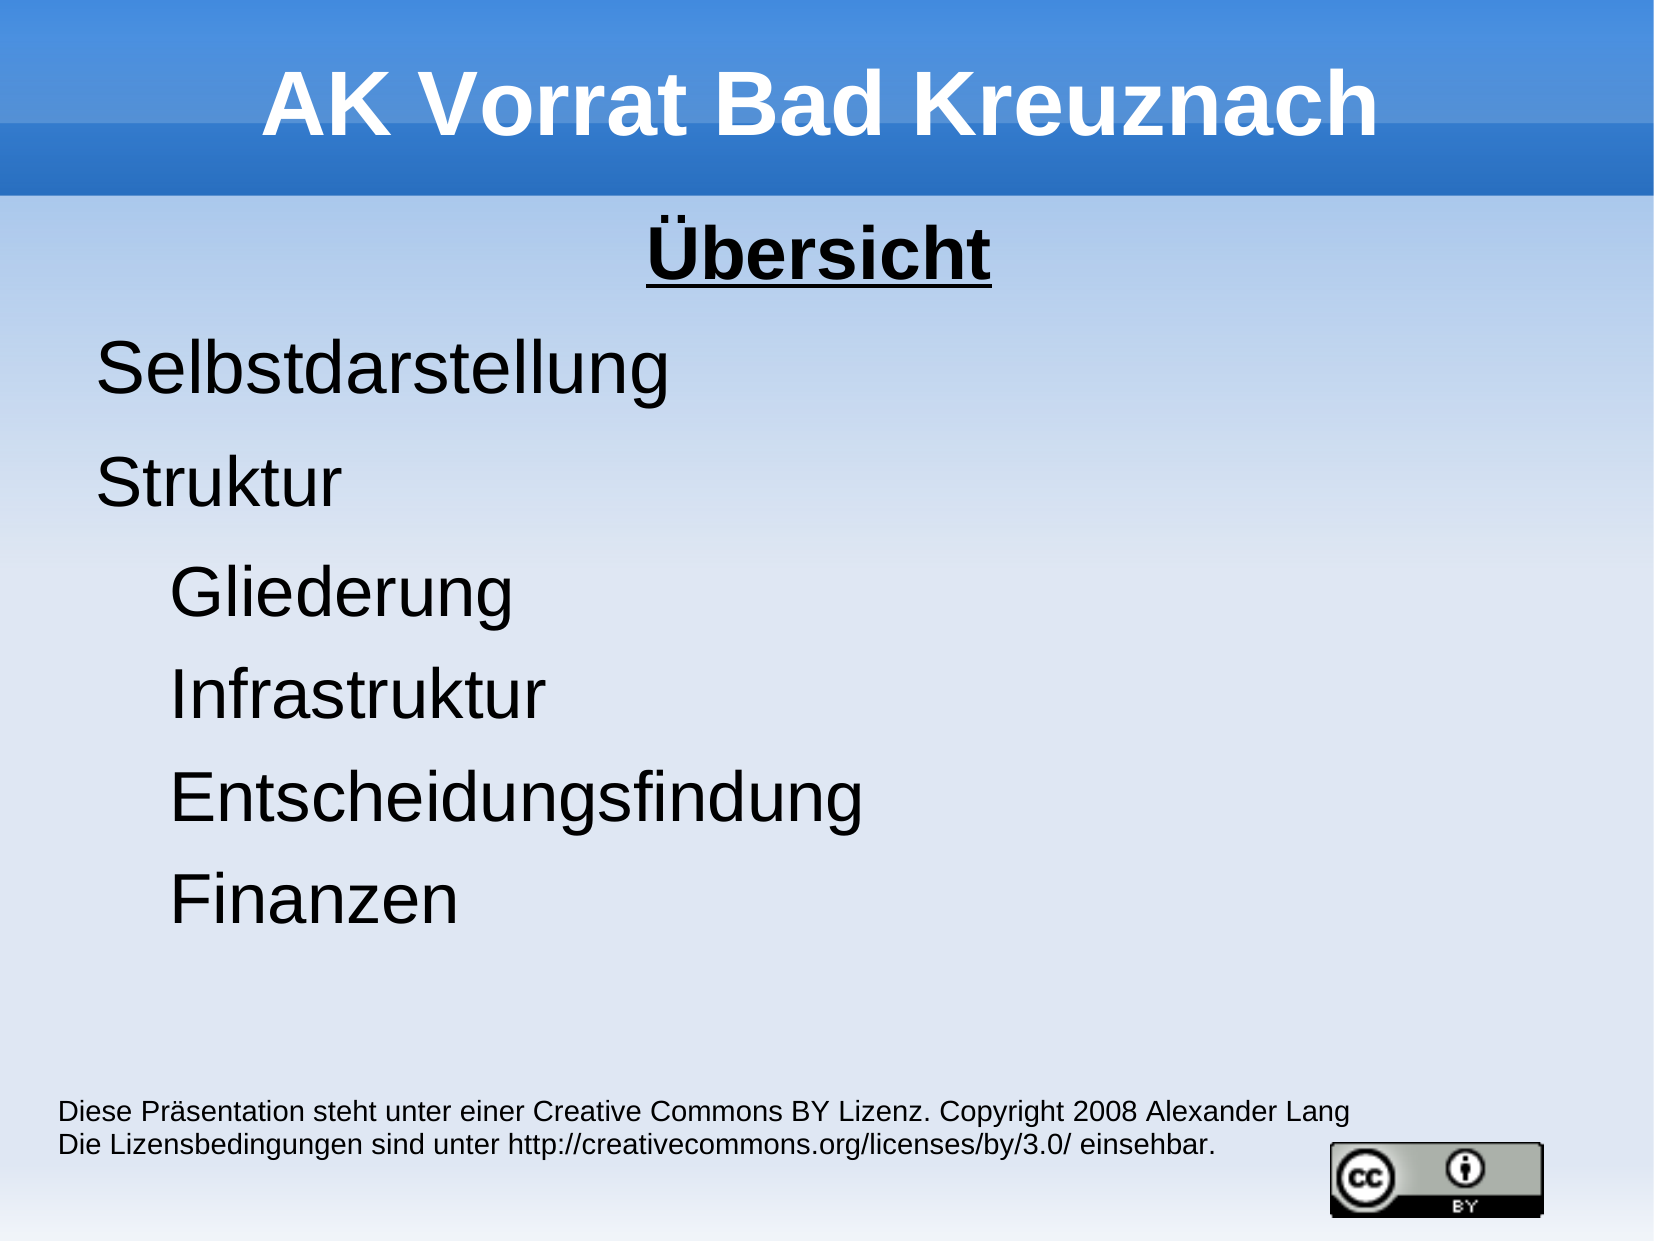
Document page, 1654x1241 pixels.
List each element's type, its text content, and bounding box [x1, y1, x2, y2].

text_box Diese Präsentation steht unter einer Creative Commons BY Lizenz. Copyright 2008 Alexander Lang Die Lizensbedingungen sind unter http://creativecommons.org/licenses/by/3.0/ einsehbar. [43, 1087, 1611, 1231]
list Übersicht Selbstdarstellung Struktur Gliederung Infrastruktur Entscheidungsfindung Finanzen [75, 211, 1564, 1031]
title AK Vorrat Bad Kreuznach [76, 0, 1565, 208]
picture [0, 0, 1654, 1241]
